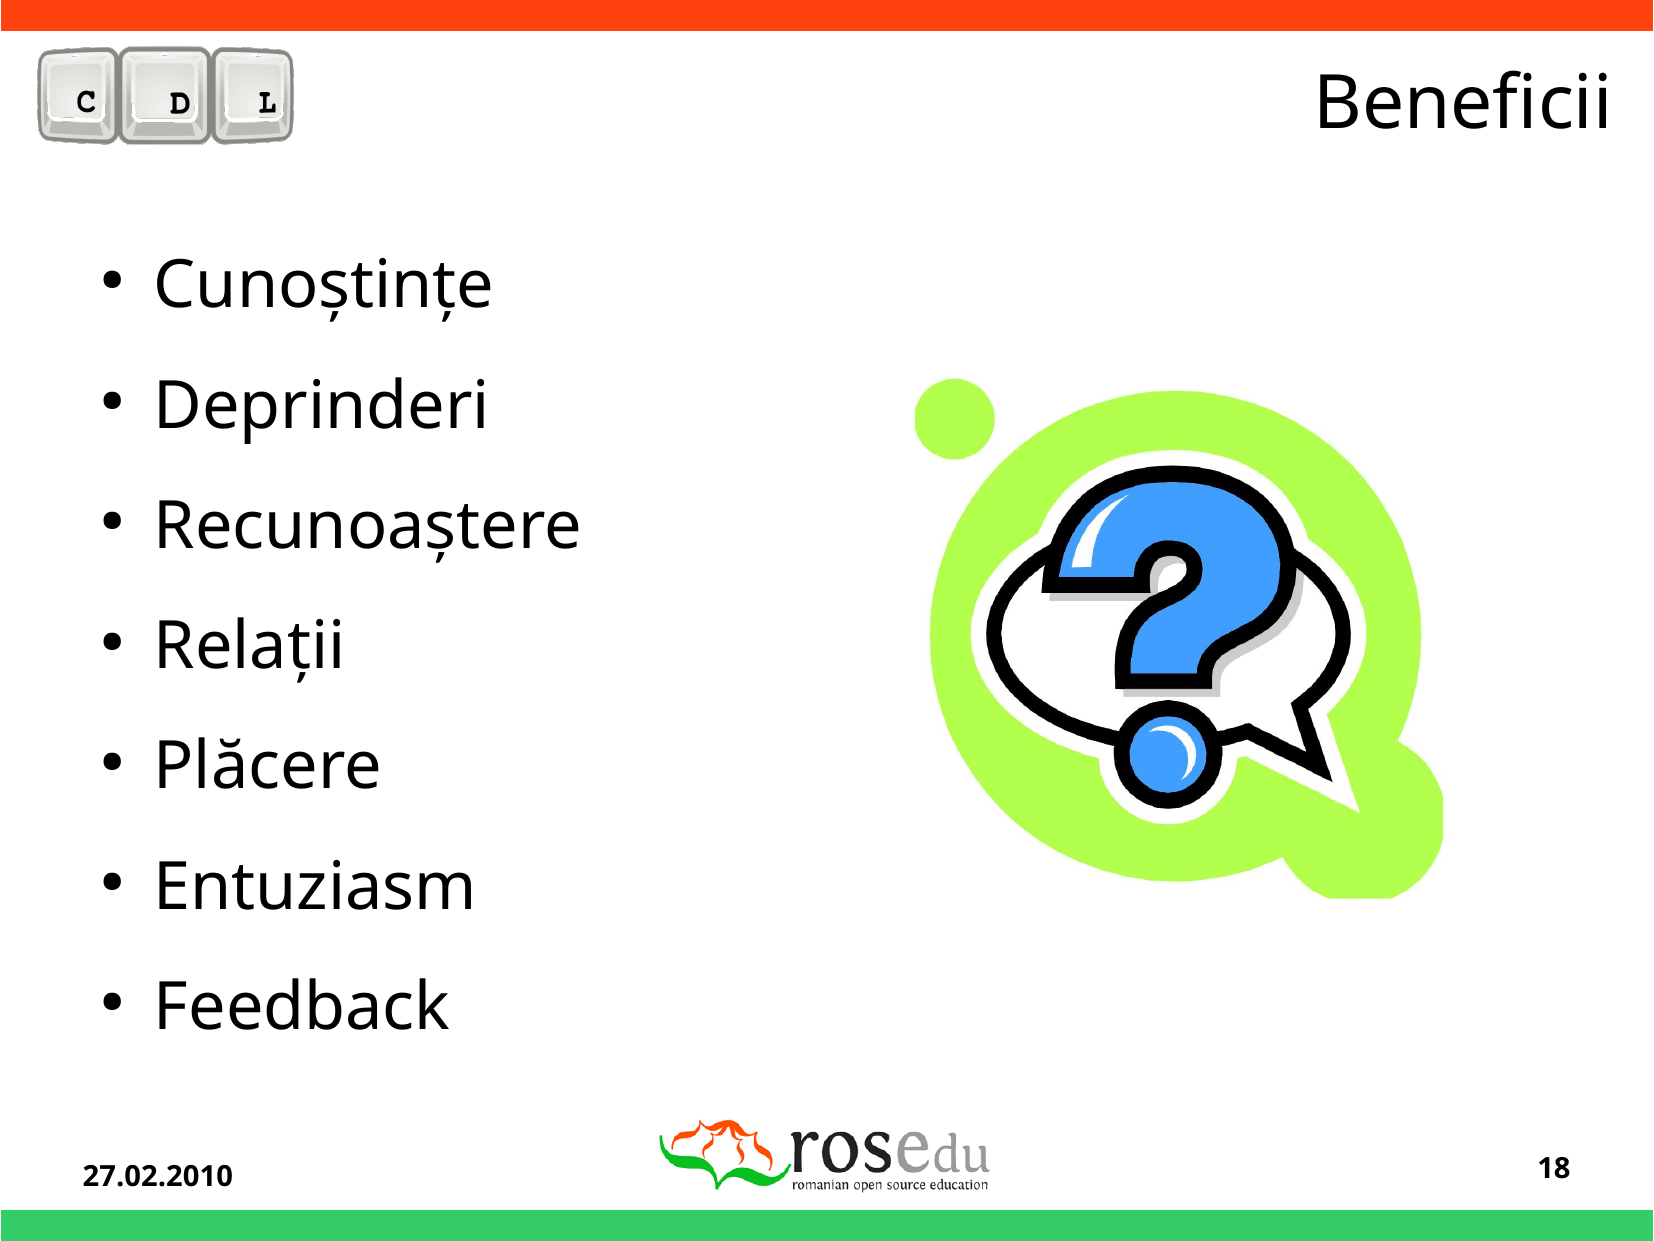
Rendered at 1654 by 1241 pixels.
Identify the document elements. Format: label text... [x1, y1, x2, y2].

picture [37, 46, 294, 145]
list Cunoștințe Deprinderi Recunoaștere Relații Plăcere Entuziasm Feedback [82, 182, 1571, 1104]
picture [656, 1104, 1005, 1209]
picture [915, 375, 1444, 899]
title Beneficii [300, 55, 1613, 143]
